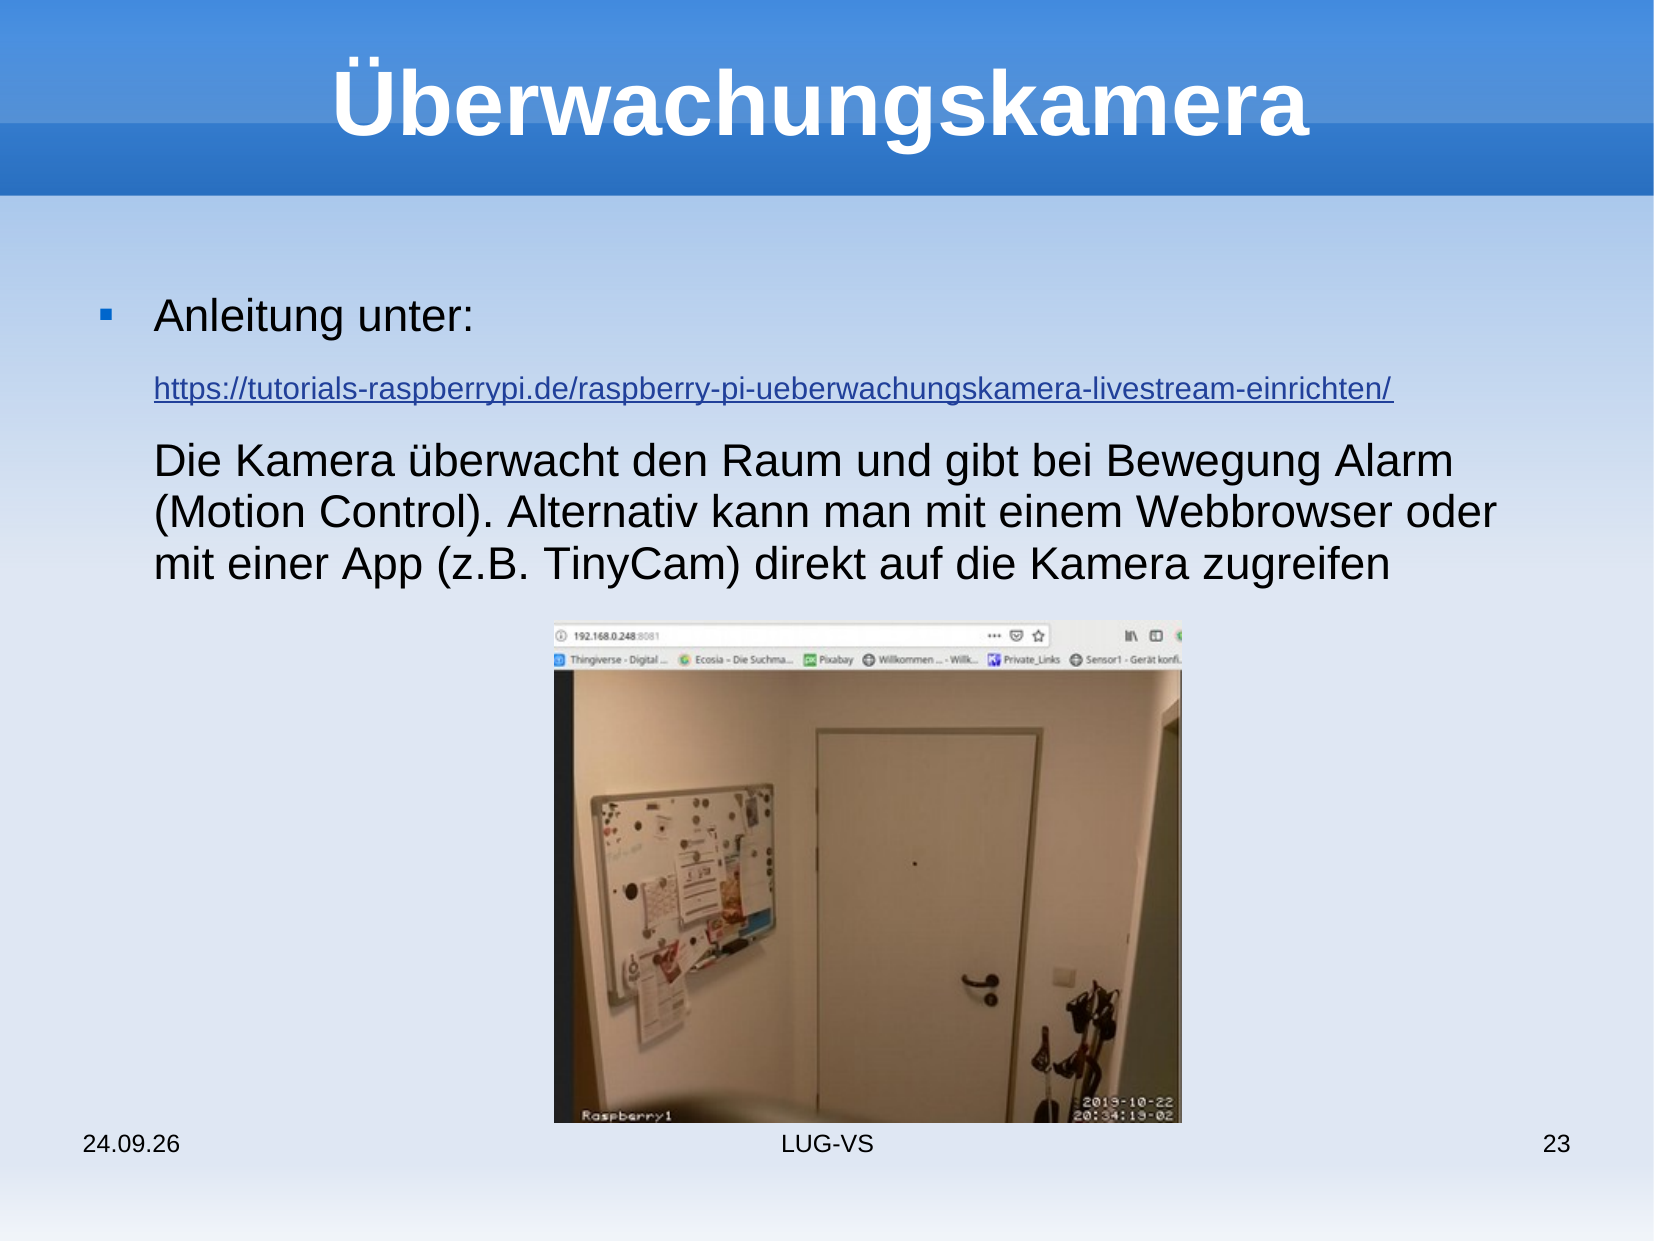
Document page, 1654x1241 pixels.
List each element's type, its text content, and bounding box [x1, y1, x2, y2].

list Anleitung unter: https://tutorials-raspberrypi.de/raspberry-pi-ueberwachungskamera-livestream-einrichten/ Die Kamera überwacht den Raum und gibt bei Bewegung Alarm (Motion Control). Alternativ kann man mit einem Webbrowser oder mit einer App (z.B. TinyCam) direkt auf die Kamera zugreifen [82, 290, 1571, 1109]
picture [0, 0, 1654, 1241]
title Überwachungskamera [76, 0, 1565, 208]
